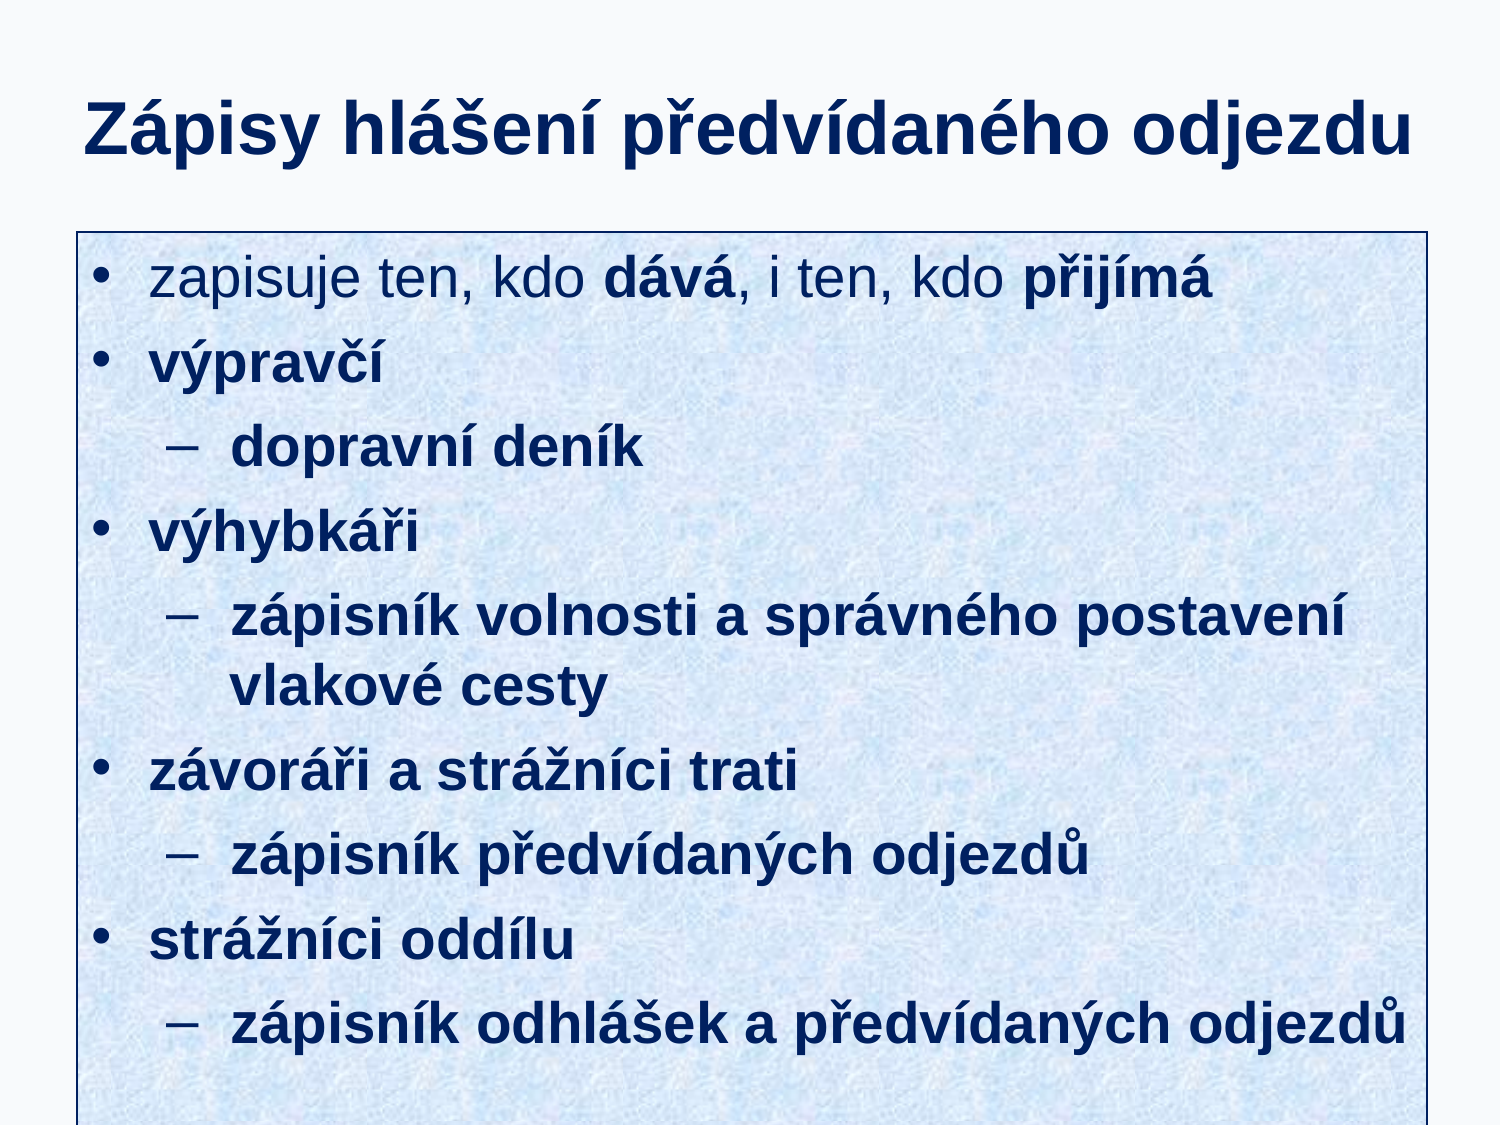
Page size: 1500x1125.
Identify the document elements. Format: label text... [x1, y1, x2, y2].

list zapisuje ten, kdo dává, i ten, kdo přijímá výpravčí dopravní deník výhybkáři zápisník volnosti a správného postavení vlakové cesty závoráři a strážníci trati zápisník předvídaných odjezdů strážníci oddílu zápisník odhlášek a předvídaných odjezdů [76, 231, 1427, 1125]
title Zápisy hlášení předvídaného odjezdu [0, 30, 1500, 219]
